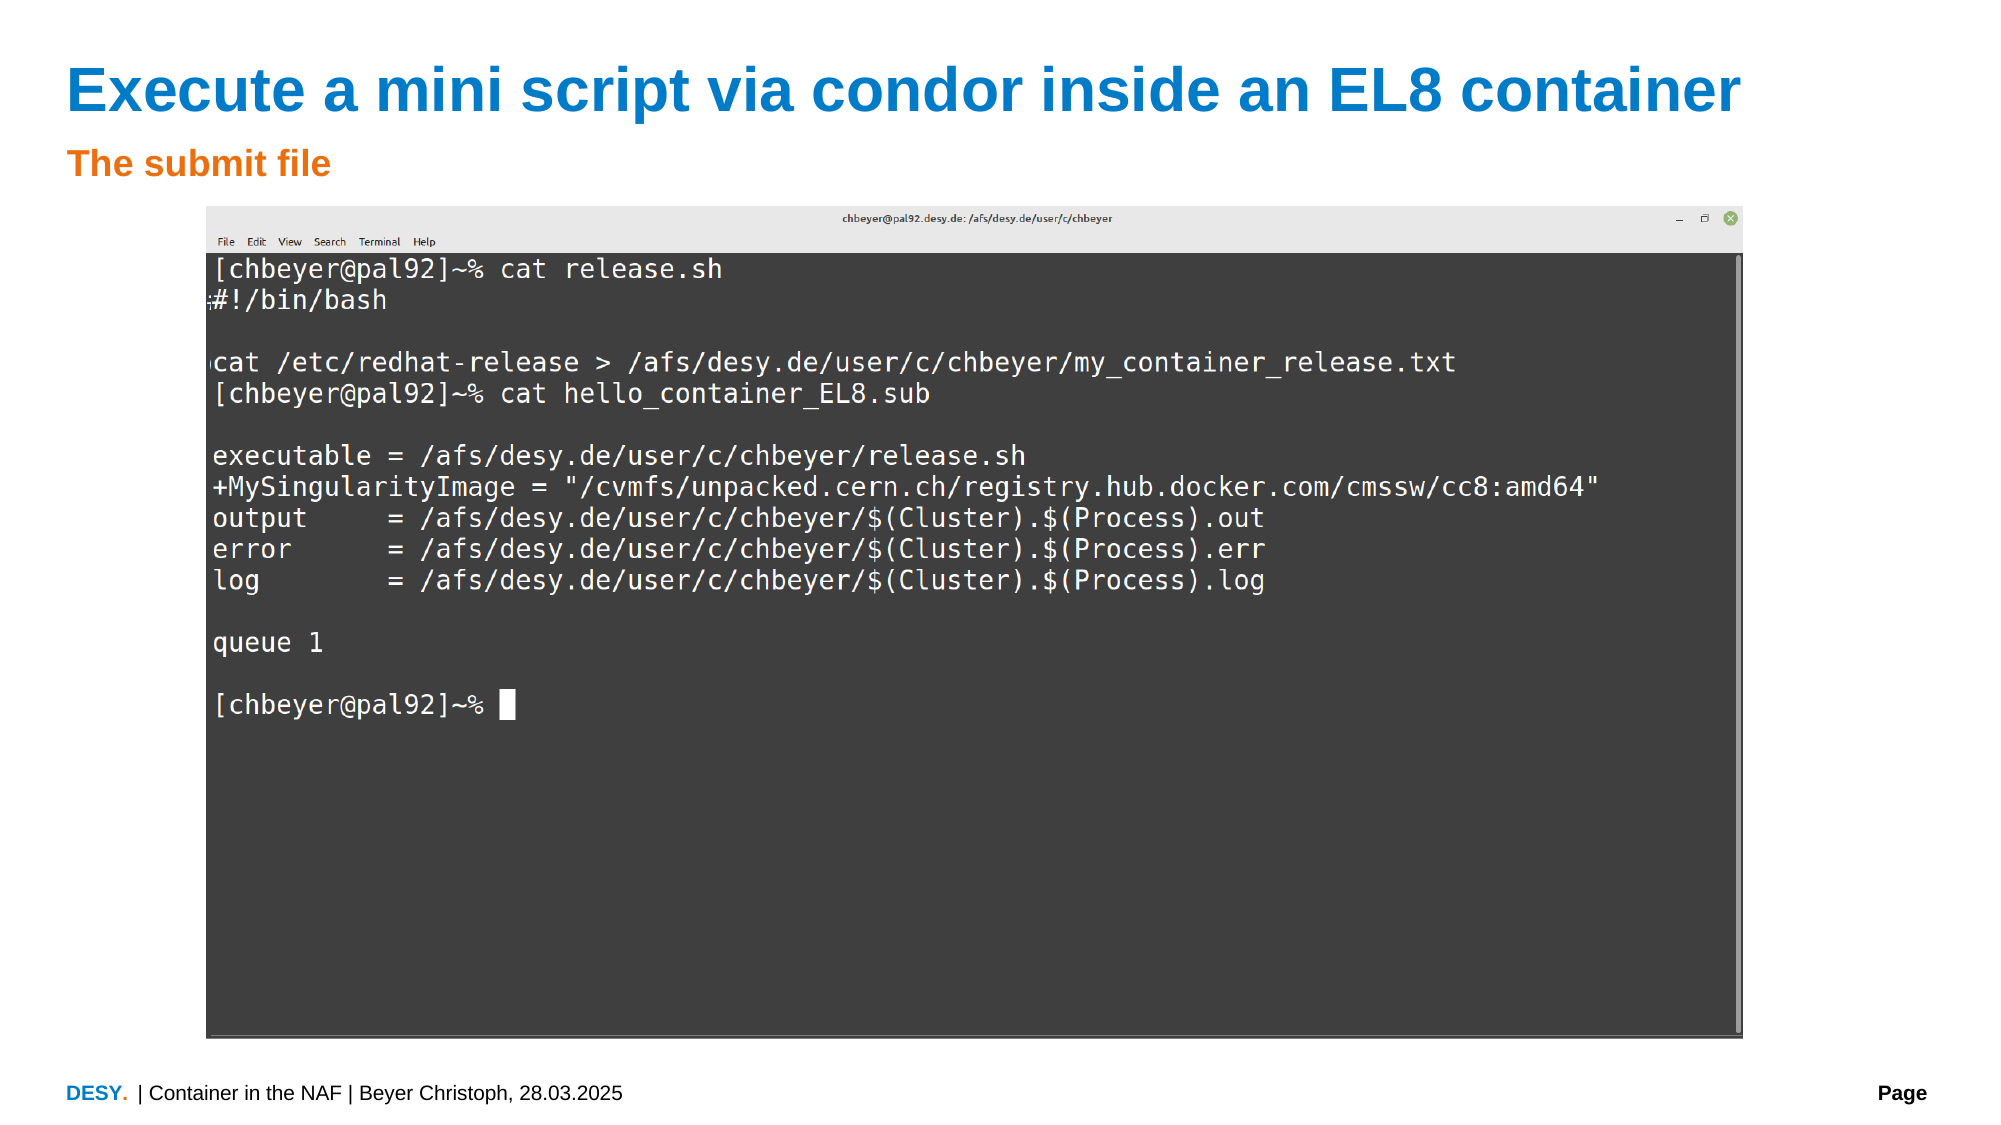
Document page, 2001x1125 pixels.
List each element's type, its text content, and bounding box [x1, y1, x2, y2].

title Execute a mini script via condor inside an EL8 container [66, 57, 1933, 132]
list The submit file [66, 134, 1934, 197]
picture [206, 206, 1743, 1039]
